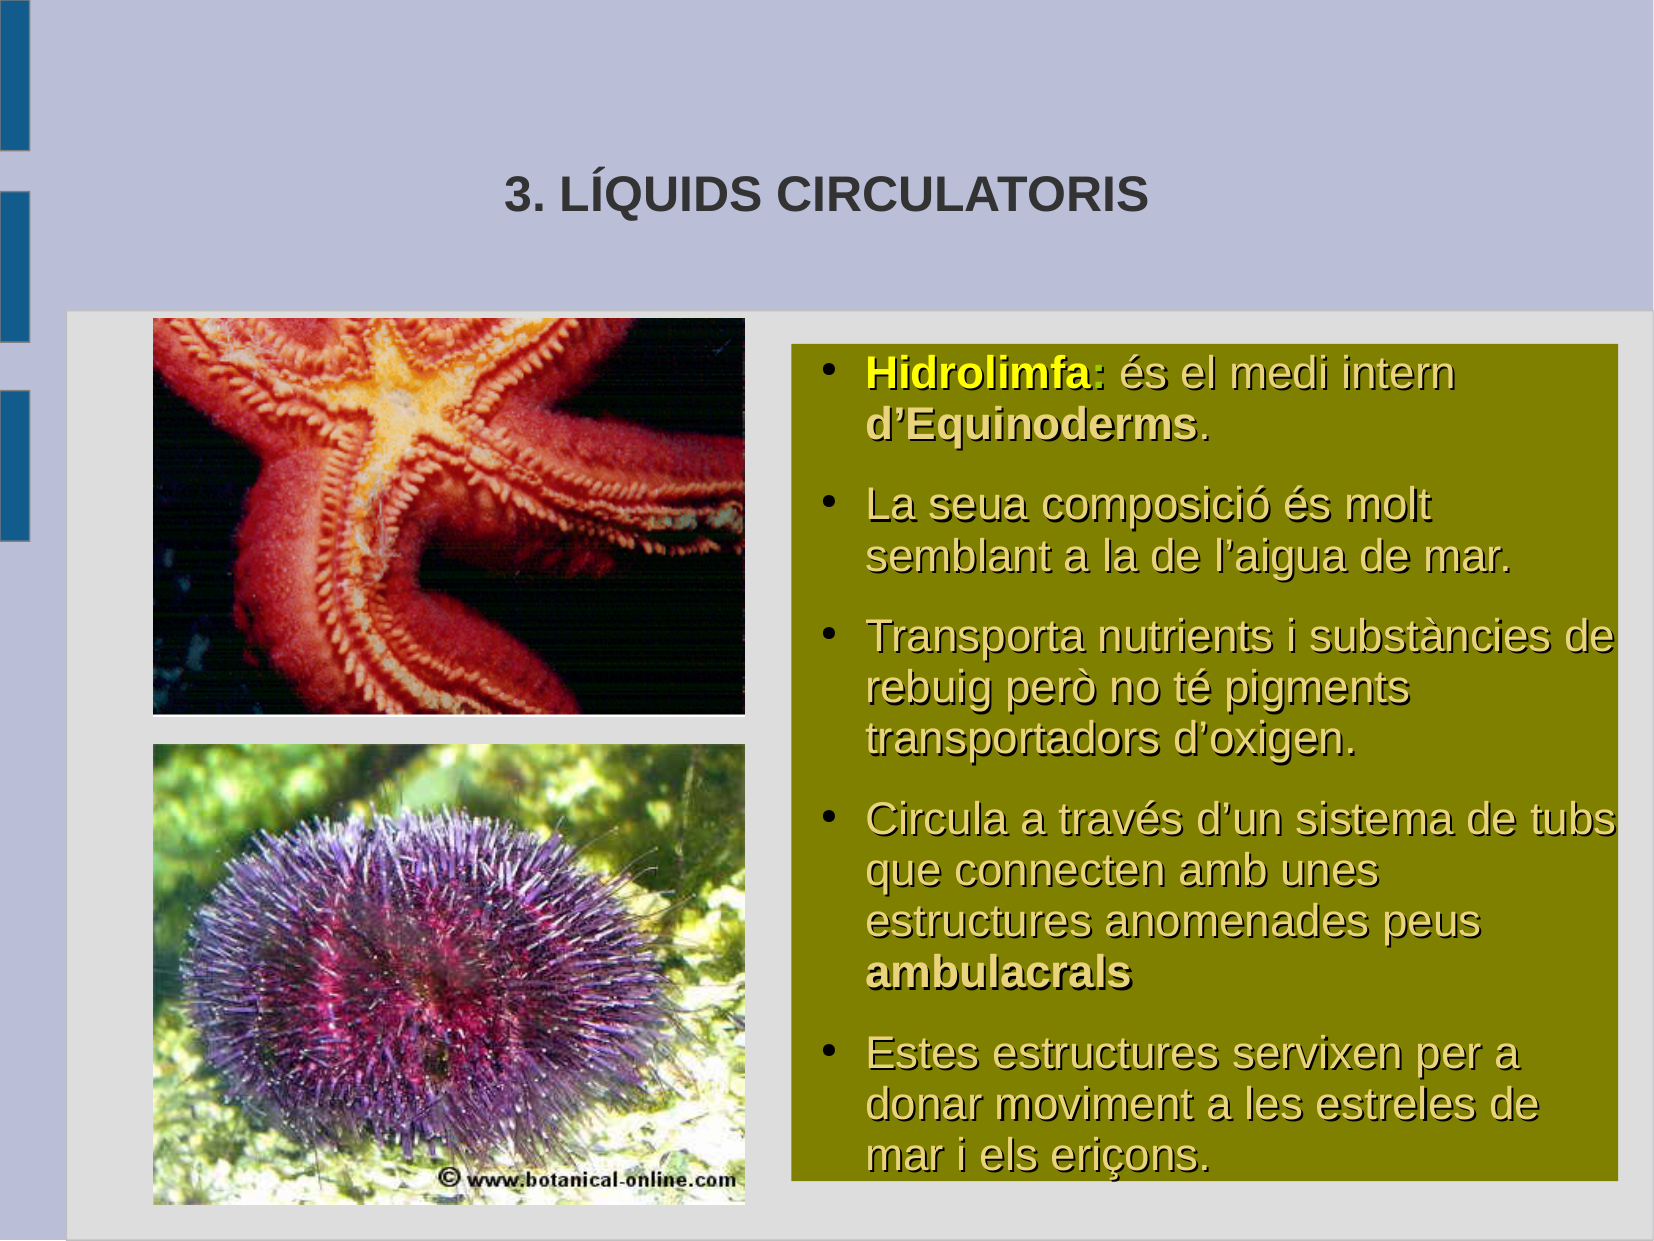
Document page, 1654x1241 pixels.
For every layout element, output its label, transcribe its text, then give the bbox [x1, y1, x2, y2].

list Hidrolimfa: és el medi intern d’Equinoderms. La seua composició és molt semblant a la de l’aigua de mar. Transporta nutrients i substàncies de rebuig però no té pigments transportadors d’oxigen. Circula a través d’un sistema de tubs que connecten amb unes estructures anomenades peus ambulacrals Estes estructures servixen per a donar moviment a les estreles de mar i els eriçons. [791, 343, 1619, 1182]
picture [153, 318, 745, 717]
picture [153, 744, 745, 1205]
title 3. LÍQUIDS CIRCULATORIS [121, 91, 1533, 298]
